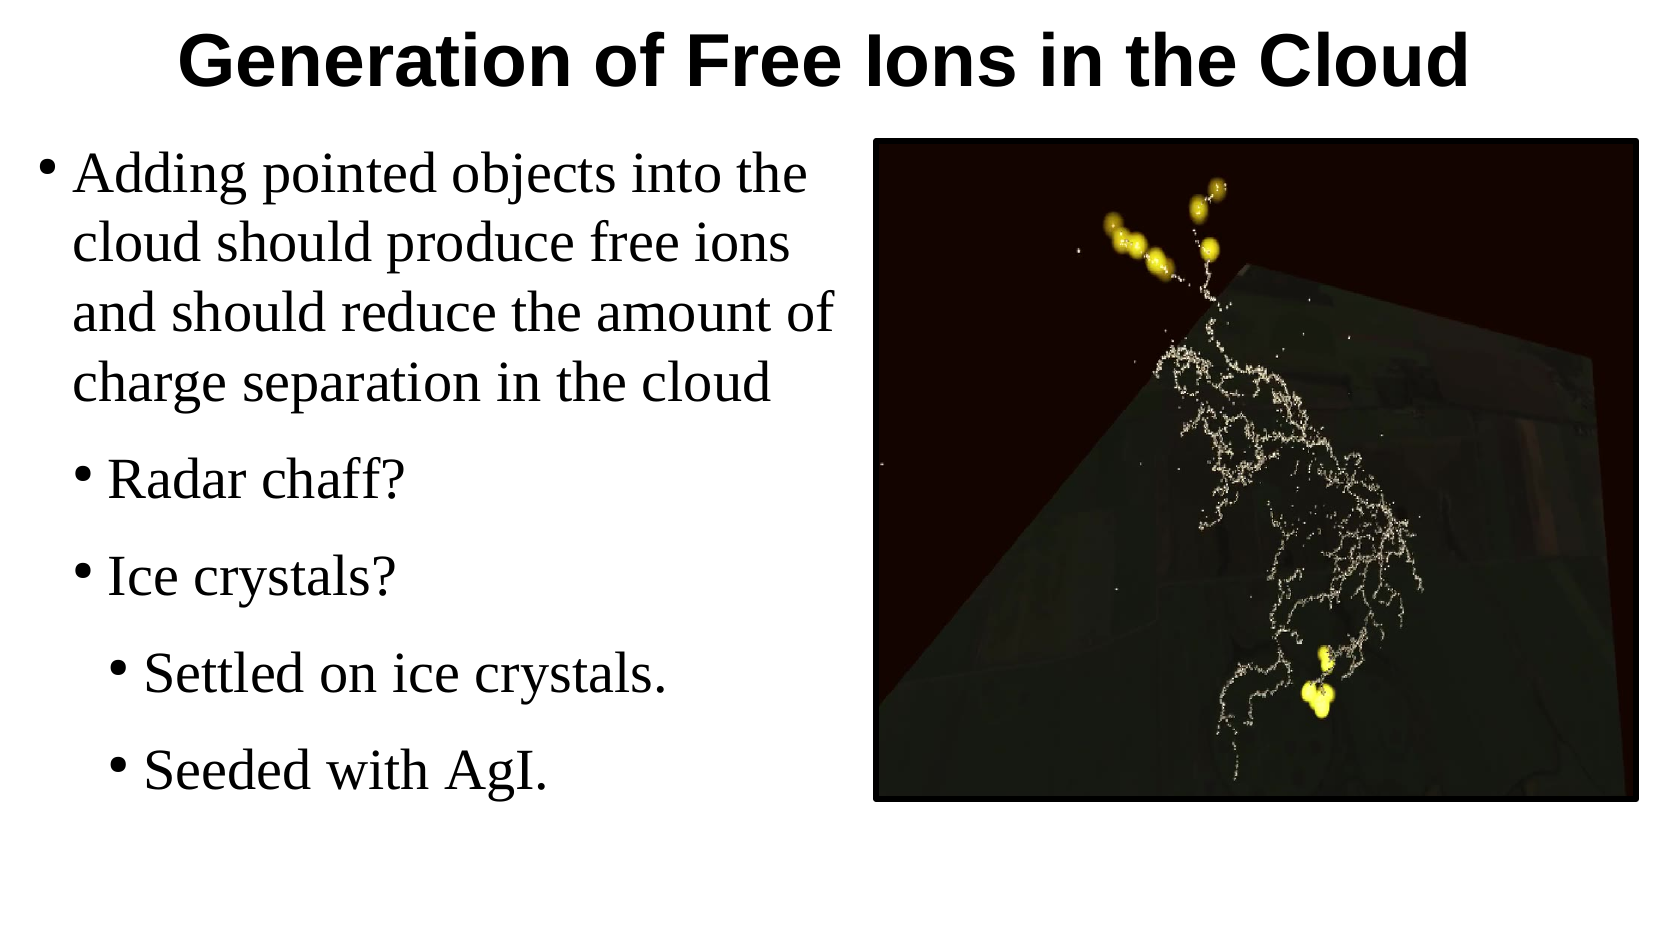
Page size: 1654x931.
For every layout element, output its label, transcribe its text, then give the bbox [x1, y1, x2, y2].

title Generation of Free Ions in the Cloud [0, 5, 1654, 107]
picture [879, 144, 1634, 797]
text_box Adding pointed objects into the cloud should produce free ions and should reduce the amount of charge separation in the cloud Radar chaff? Ice crystals? Settled on ice crystals. Seeded with AgI. [4, 126, 869, 809]
